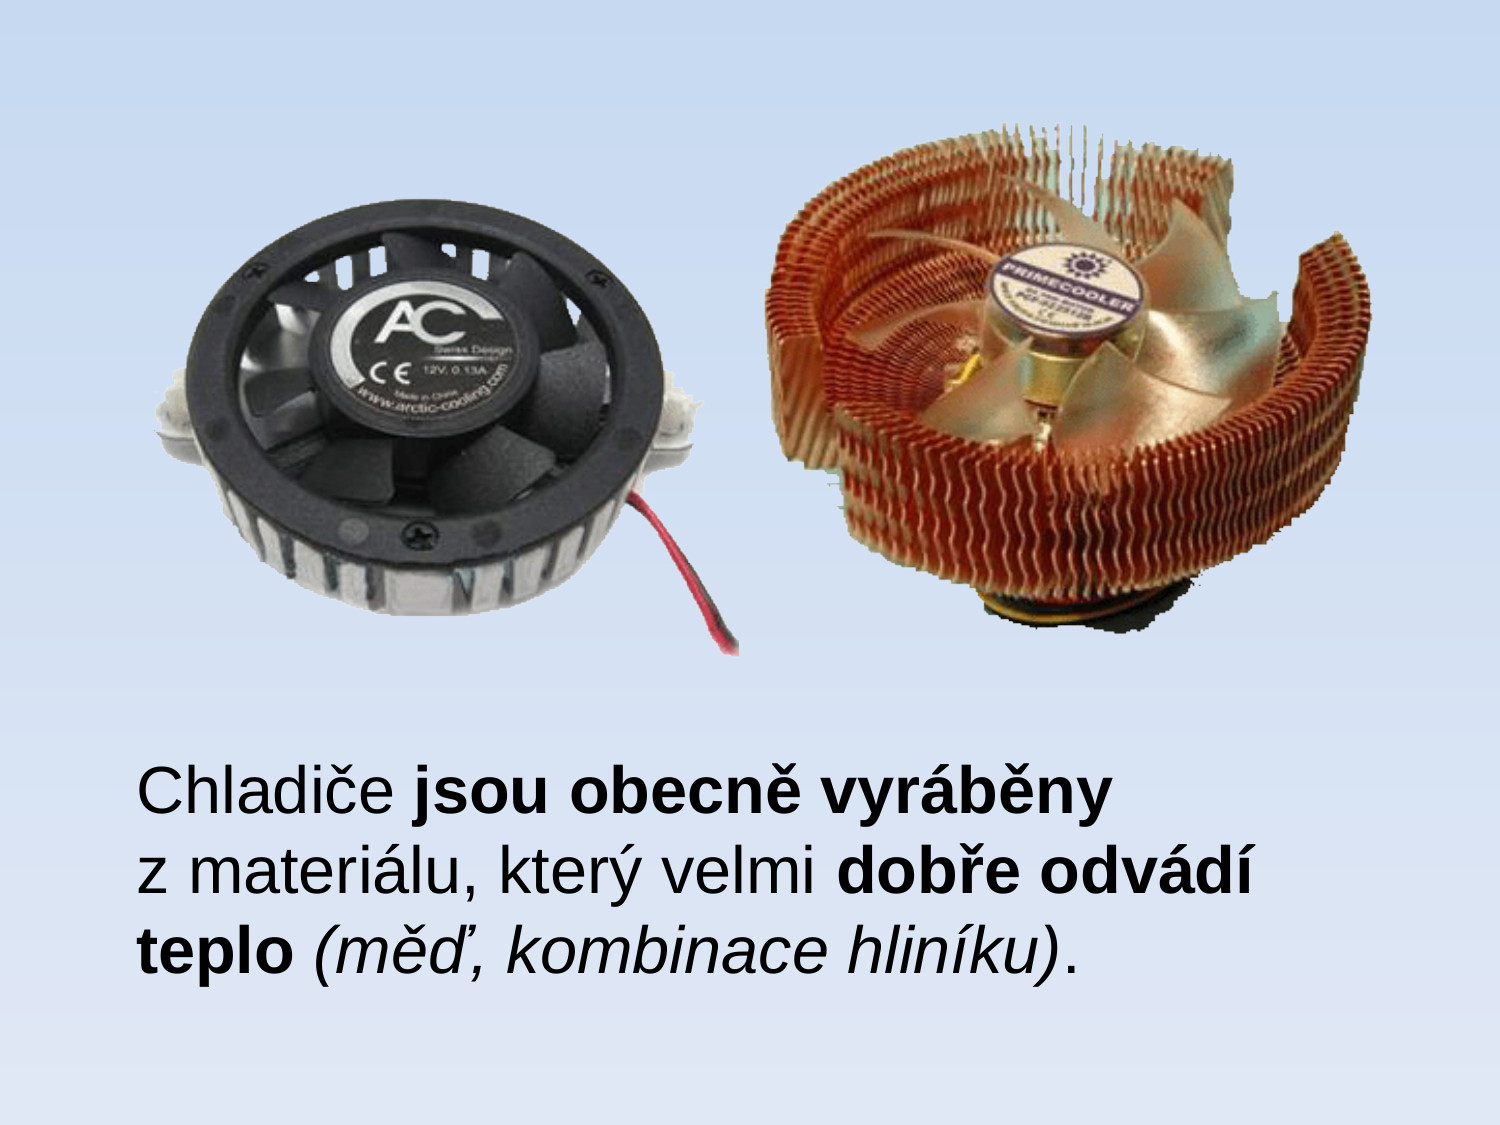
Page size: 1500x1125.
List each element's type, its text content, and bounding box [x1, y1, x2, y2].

list Chladiče jsou obecně vyráběny z materiálu, který velmi dobře odvádí teplo (měď, kombinace hliníku). [64, 739, 1415, 1071]
picture [123, 90, 1400, 717]
